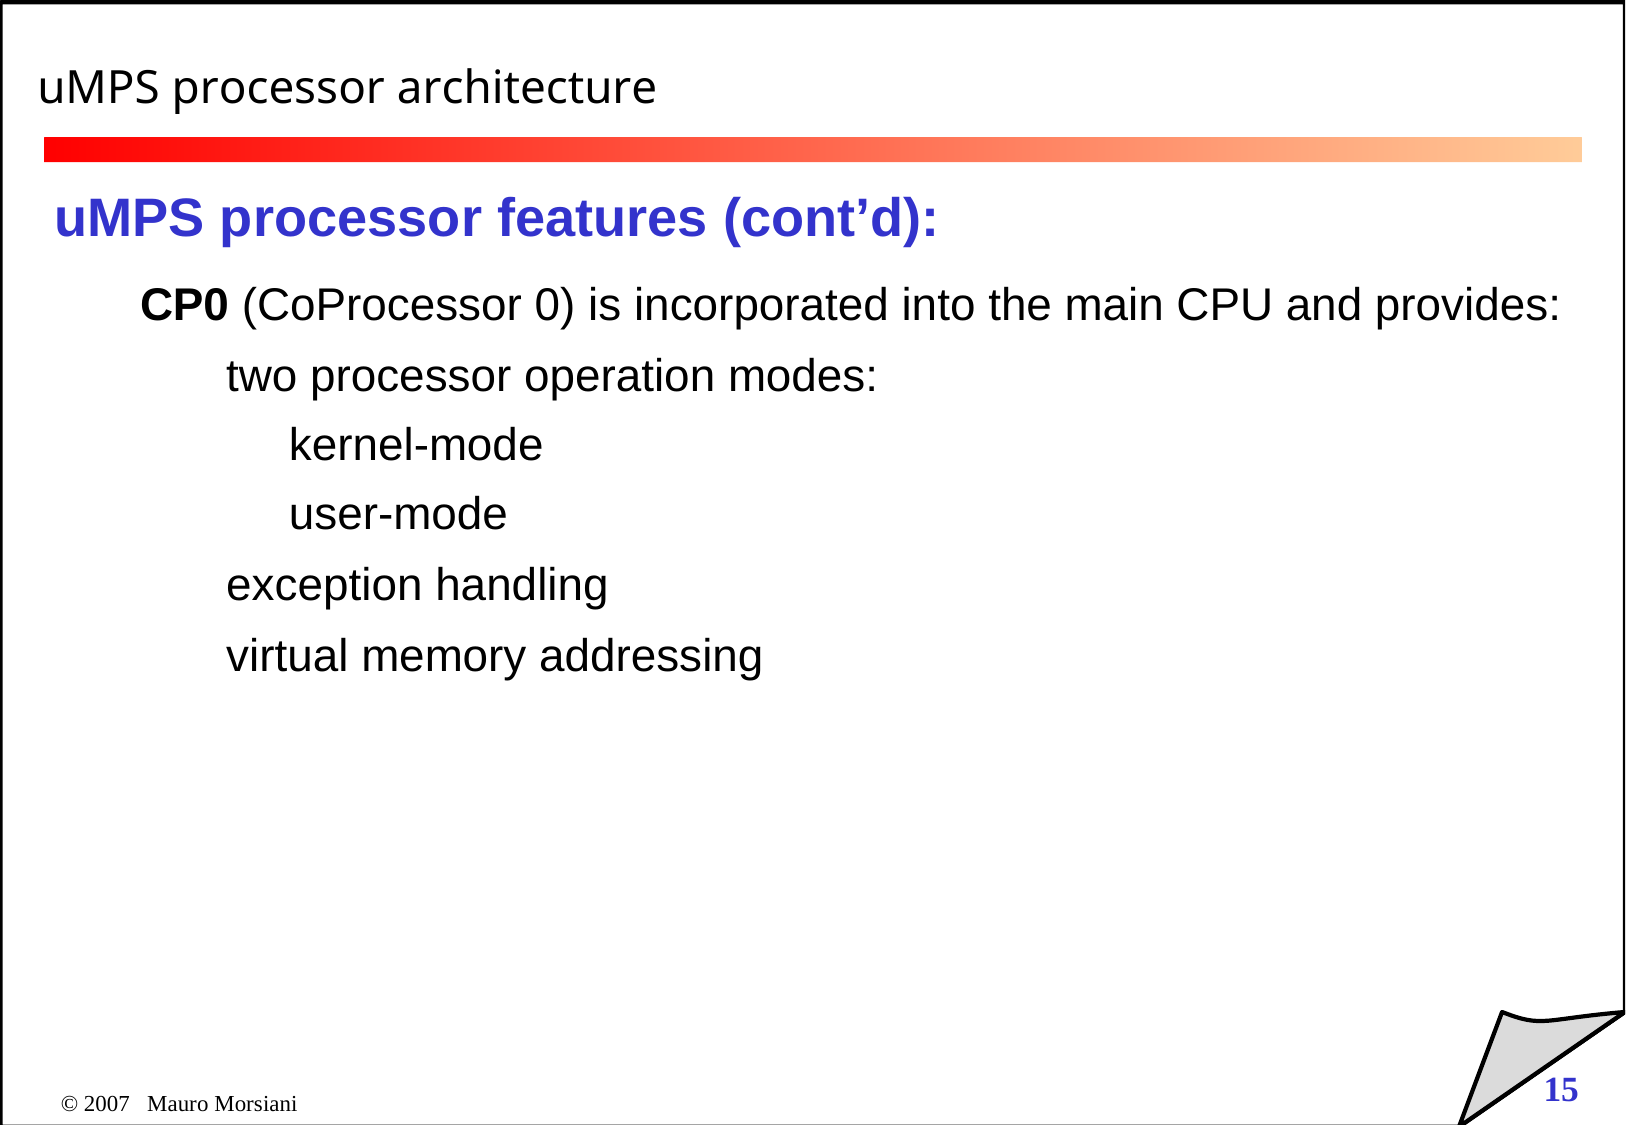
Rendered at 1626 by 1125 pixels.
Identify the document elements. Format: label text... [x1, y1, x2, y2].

title uMPS processor architecture [37, 44, 1588, 131]
list uMPS processor features (cont’d): CP0 (CoProcessor 0) is incorporated into the main CPU and provides: two processor operation modes: kernel-mode user-mode exception handling virtual memory addressing [54, 187, 1571, 1124]
